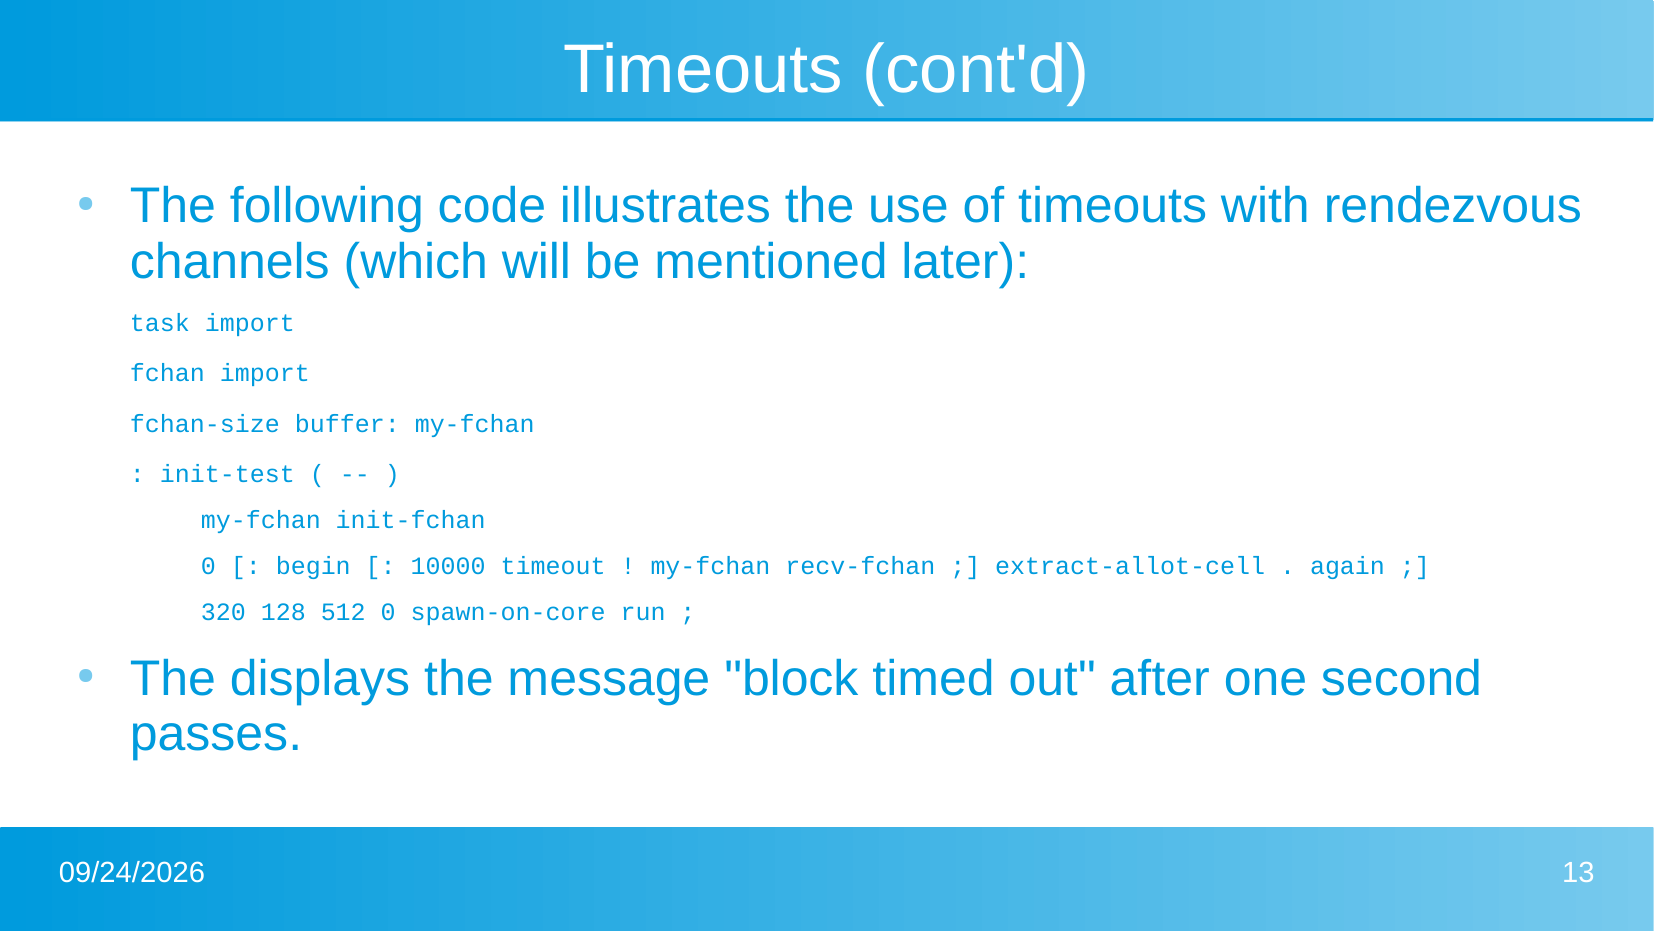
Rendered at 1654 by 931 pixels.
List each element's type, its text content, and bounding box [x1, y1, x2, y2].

list The following code illustrates the use of timeouts with rendezvous channels (which will be mentioned later): task import fchan import fchan-size buffer: my-fchan : init-test ( -- ) my-fchan init-fchan 0 [: begin [: 10000 timeout ! my-fchan recv-fchan ;] extract-allot-cell . again ;] 320 128 512 0 spawn-on-core run ; The displays the message "block timed out" after one second passes. [59, 177, 1595, 768]
title Timeouts (cont'd) [59, 29, 1595, 108]
